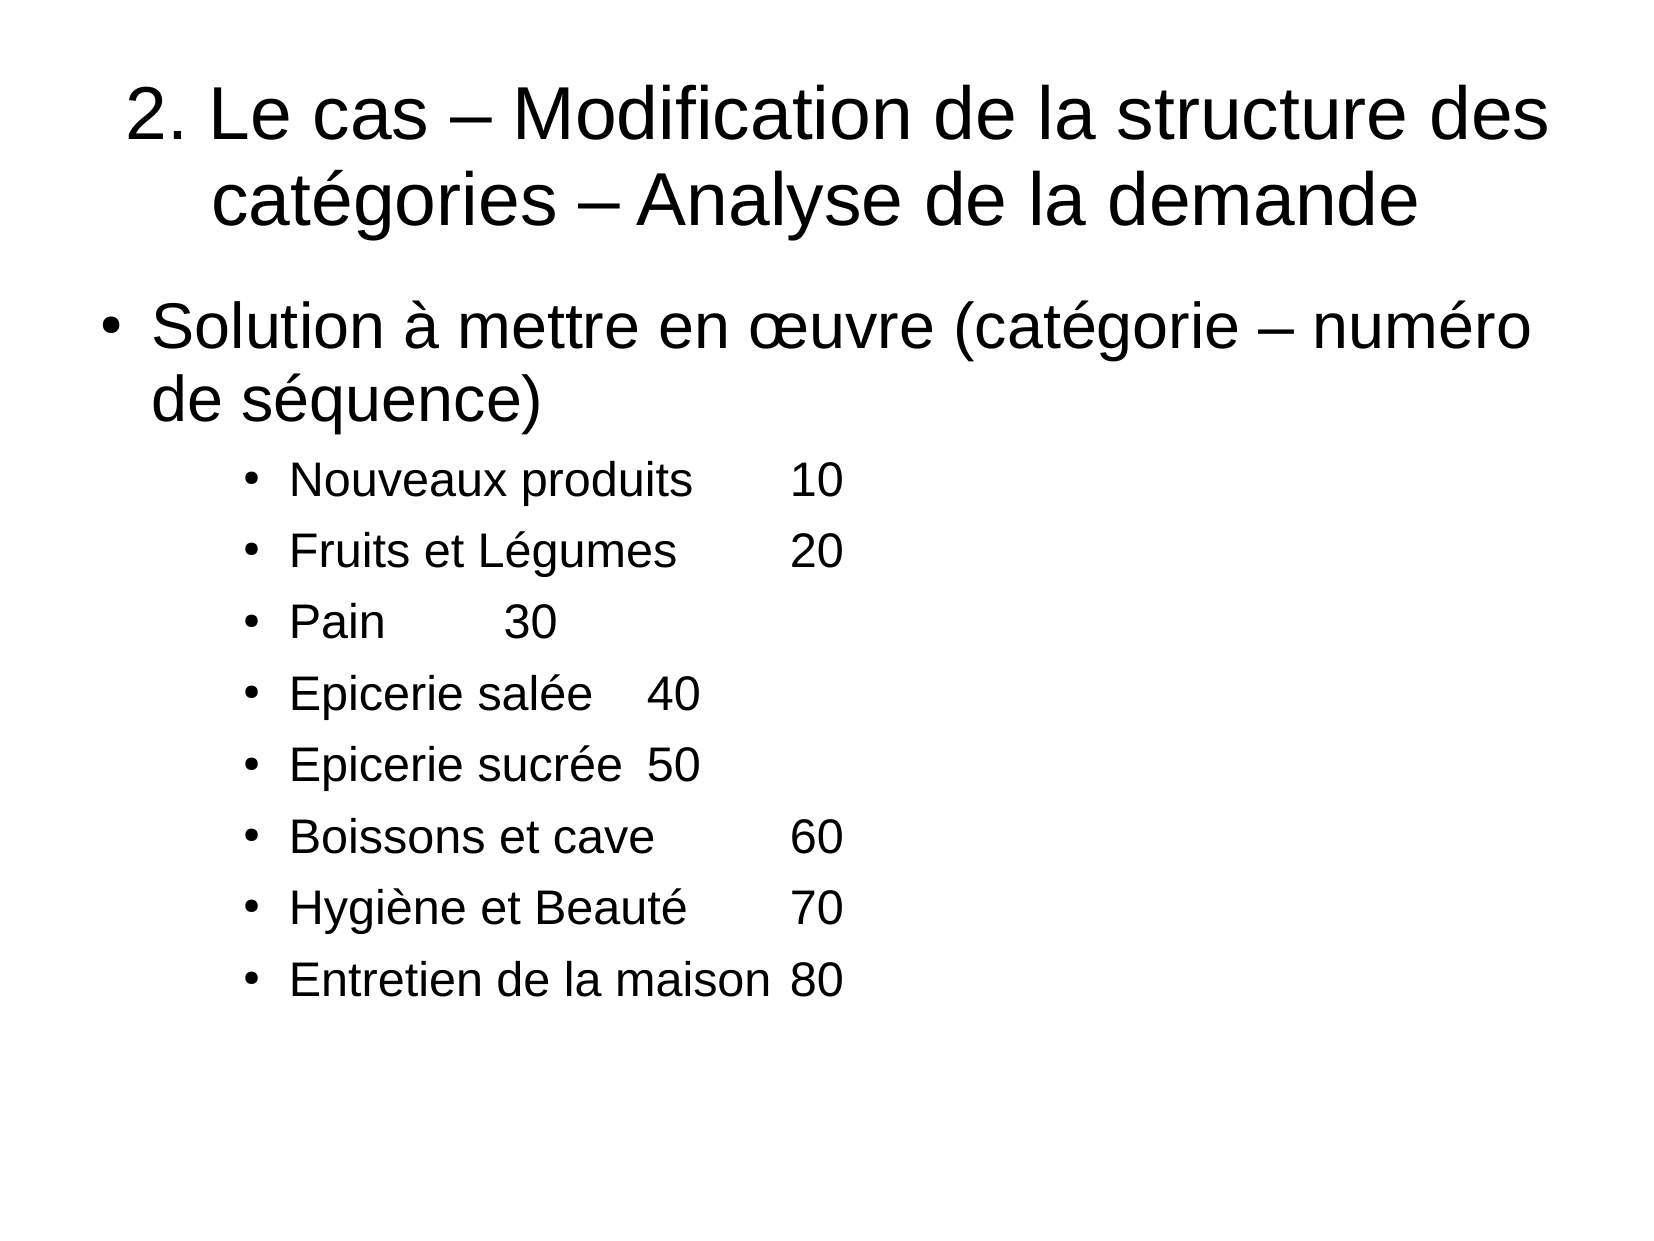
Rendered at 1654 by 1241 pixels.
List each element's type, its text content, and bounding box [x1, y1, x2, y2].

list Solution à mettre en œuvre (catégorie – numéro de séquence) Nouveaux produits 10 Fruits et Légumes 20 Pain 30 Epicerie salée 40 Epicerie sucrée 50 Boissons et cave 60 Hygiène et Beauté 70 Entretien de la maison 80 [82, 290, 1571, 1010]
title 2. Le cas – Modification de la structure des catégories – Analyse de la demande [82, 49, 1571, 257]
